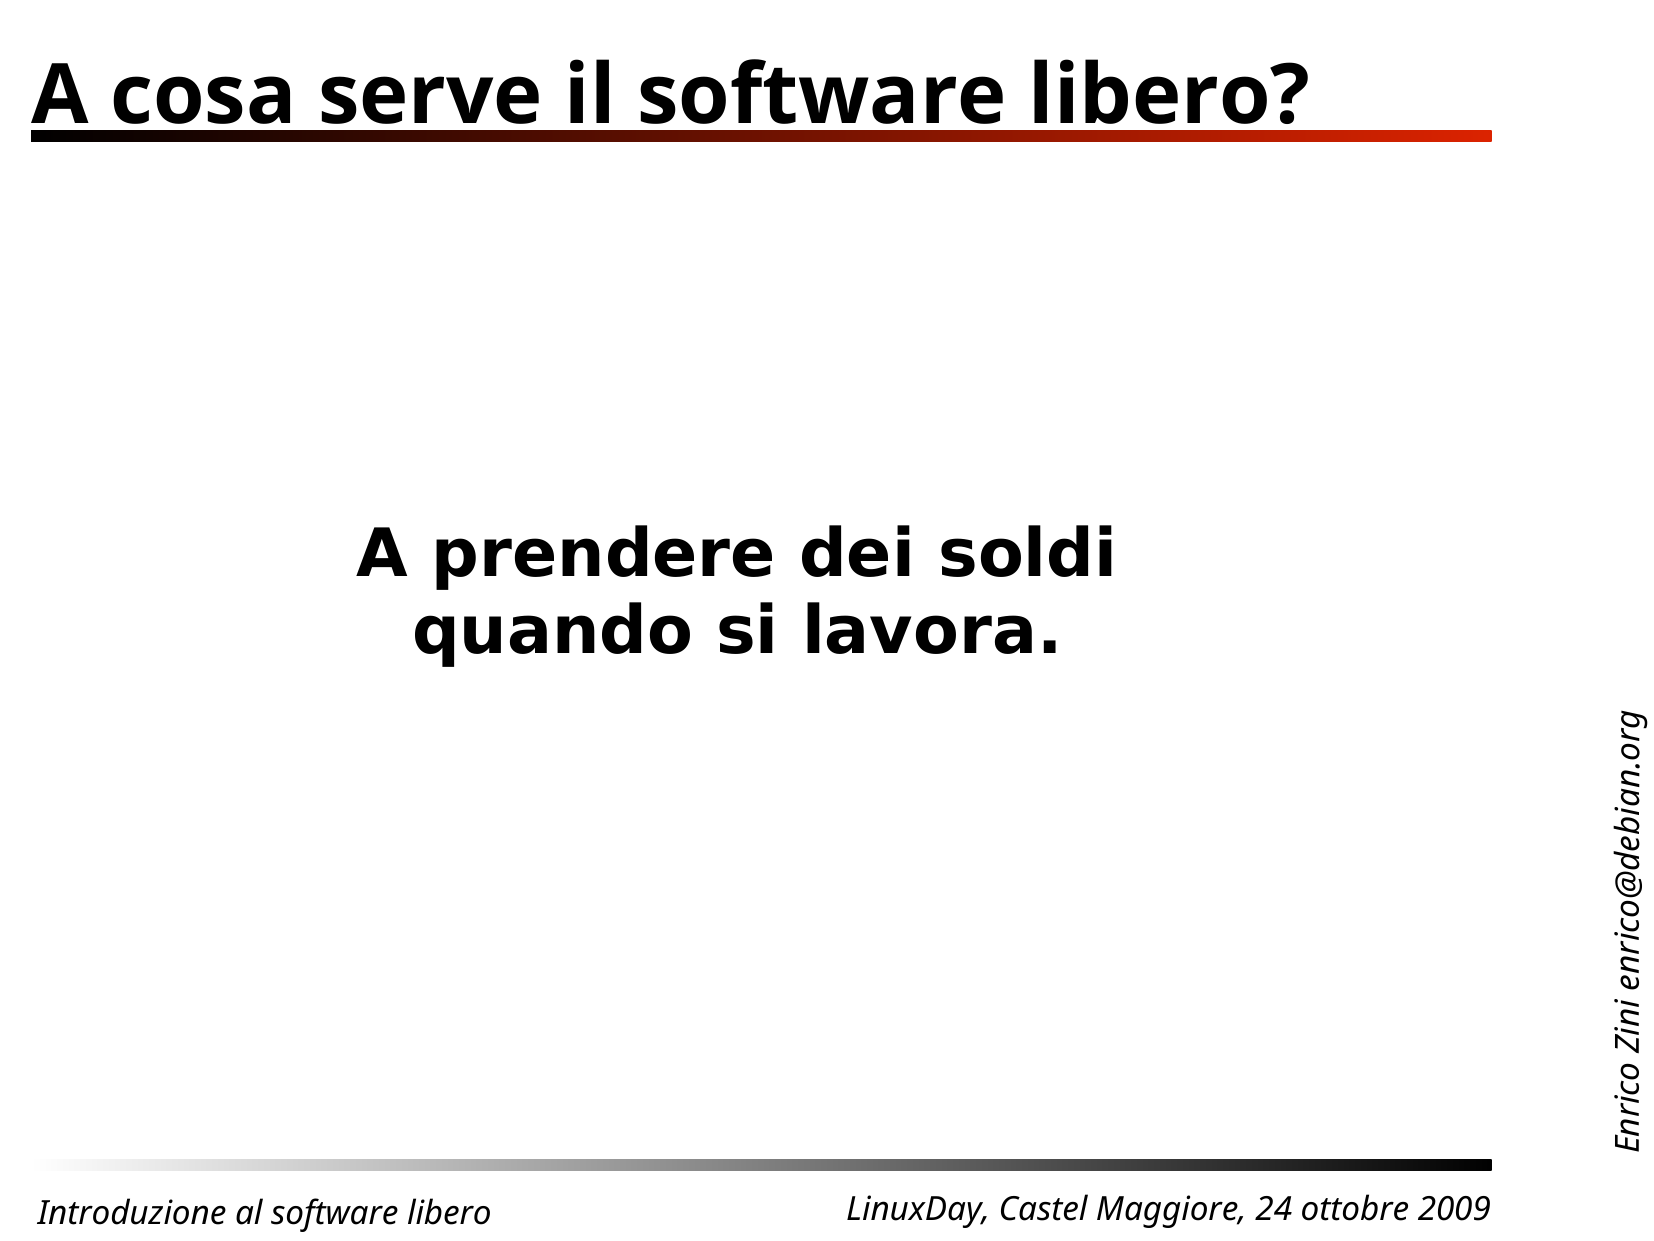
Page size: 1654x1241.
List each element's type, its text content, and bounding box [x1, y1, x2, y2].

text_box A prendere dei soldi quando si lavora. [356, 514, 1154, 670]
text_box A cosa serve il software libero? [31, 34, 1438, 168]
